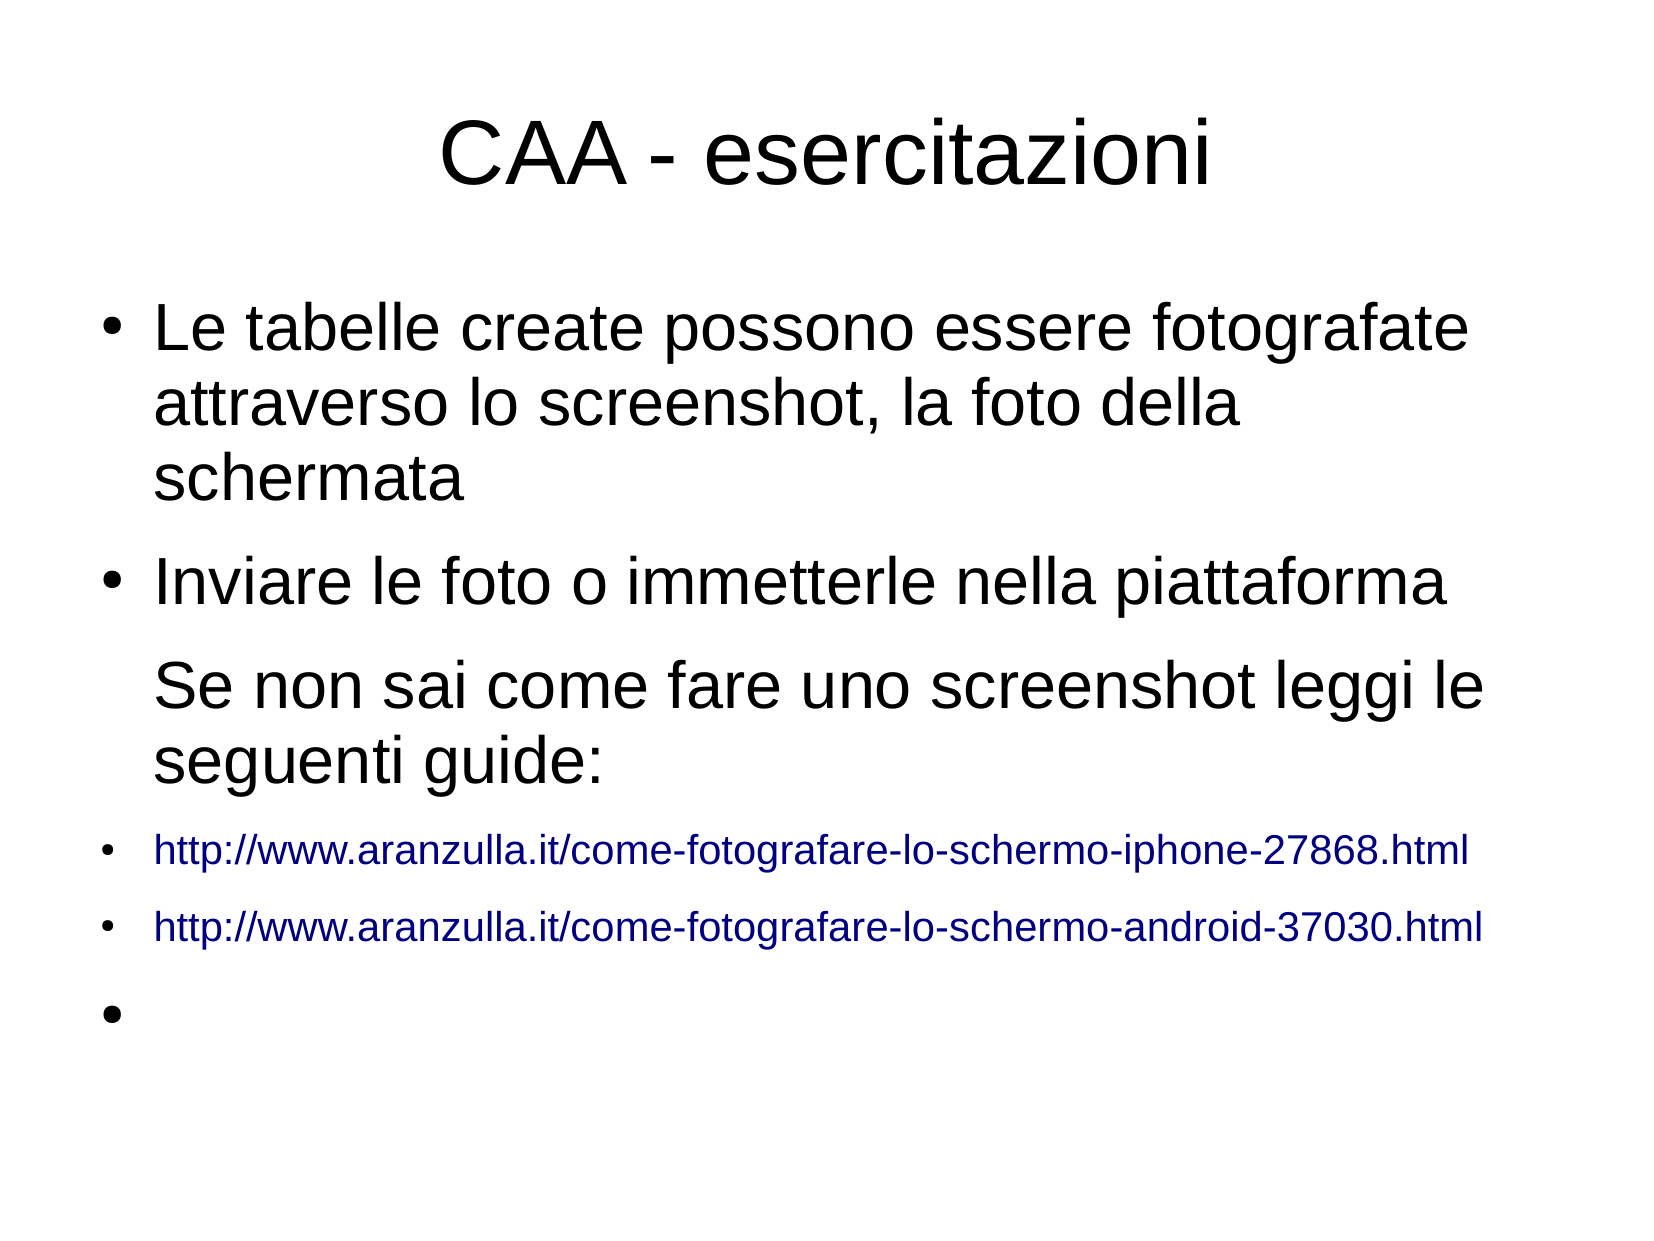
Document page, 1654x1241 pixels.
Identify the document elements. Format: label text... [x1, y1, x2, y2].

title CAA - esercitazioni [82, 49, 1571, 257]
list Le tabelle create possono essere fotografate attraverso lo screenshot, la foto della schermata Inviare le foto o immetterle nella piattaforma Se non sai come fare uno screenshot leggi le seguenti guide: http://www.aranzulla.it/come-fotografare-lo-schermo-iphone-27868.html http://www.aranzulla.it/come-fotografare-lo-schermo-android-37030.html [82, 290, 1571, 1094]
